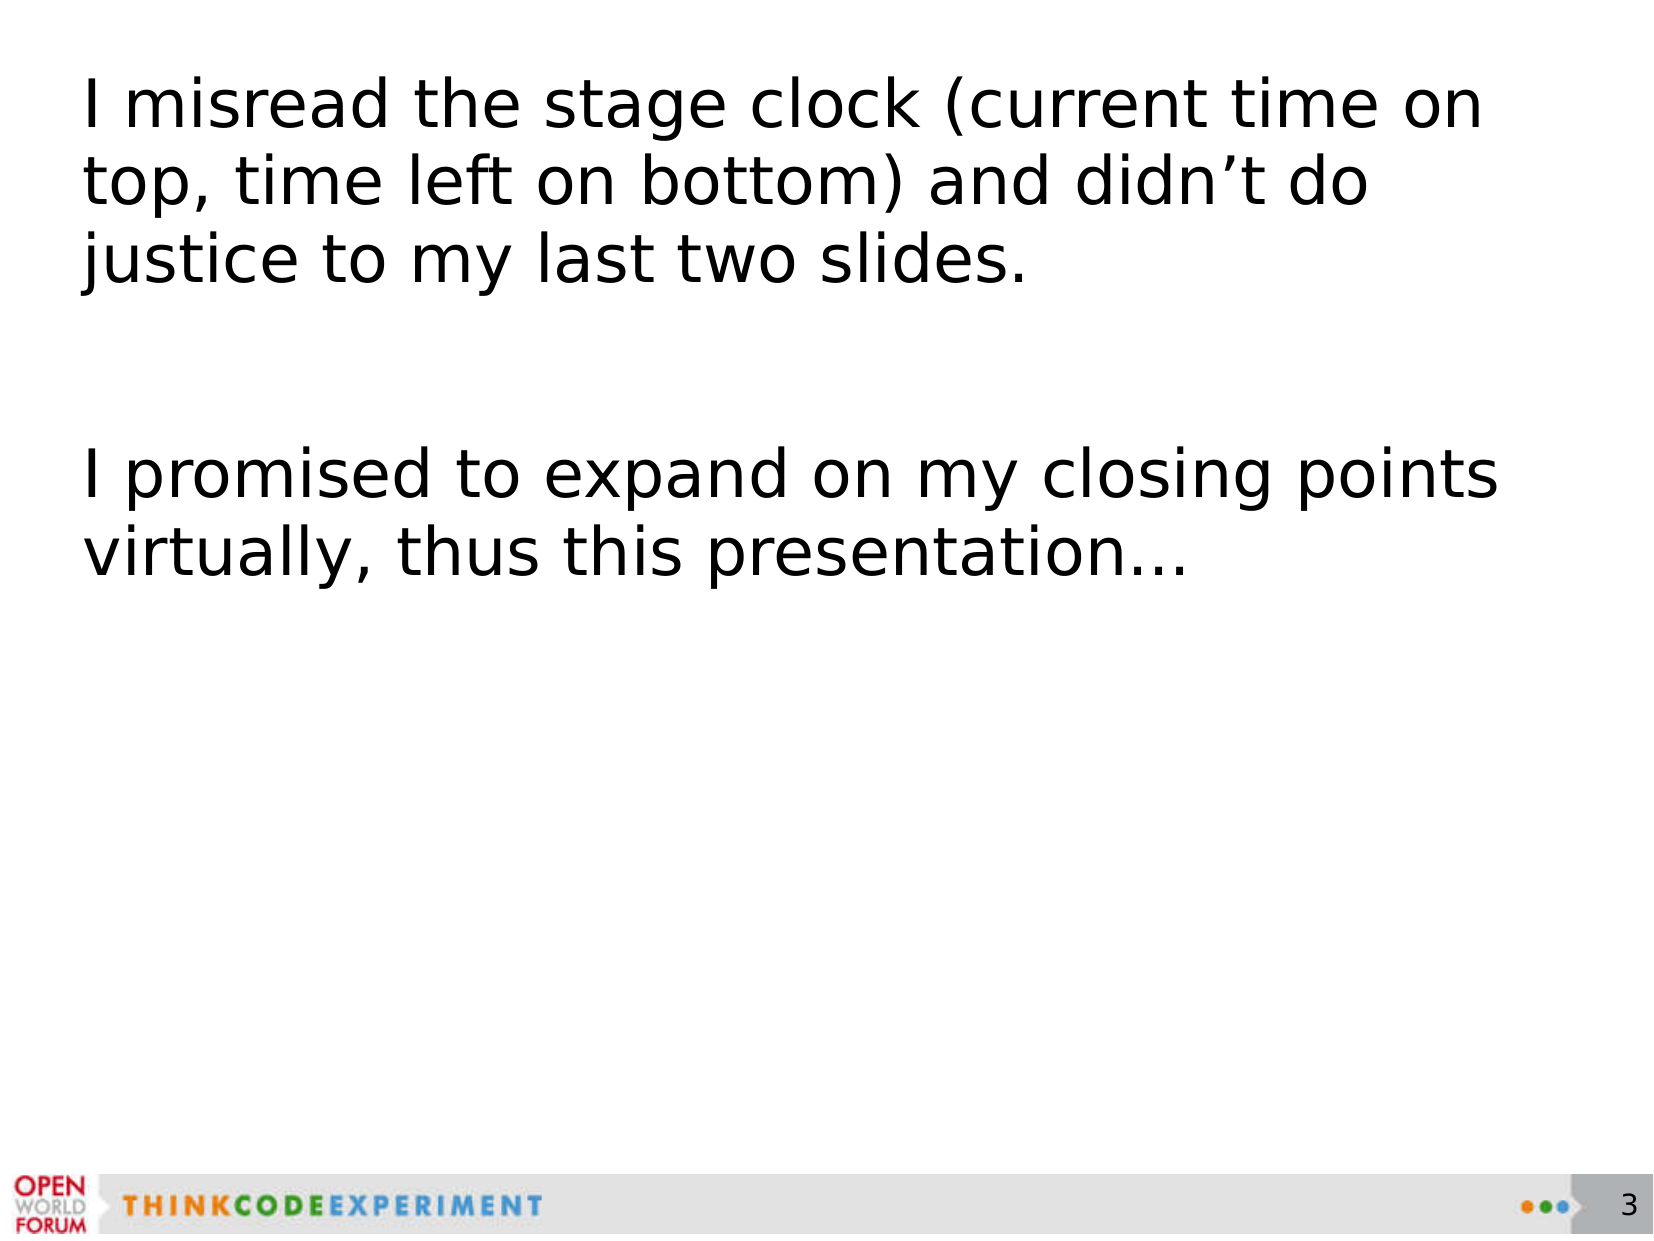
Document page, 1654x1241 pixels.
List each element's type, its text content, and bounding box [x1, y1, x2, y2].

picture [0, 1174, 1654, 1234]
list I misread the stage clock (current time on top, time left on bottom) and didn’t do justice to my last two slides. I promised to expand on my closing points virtually, thus this presentation... [82, 65, 1571, 1062]
